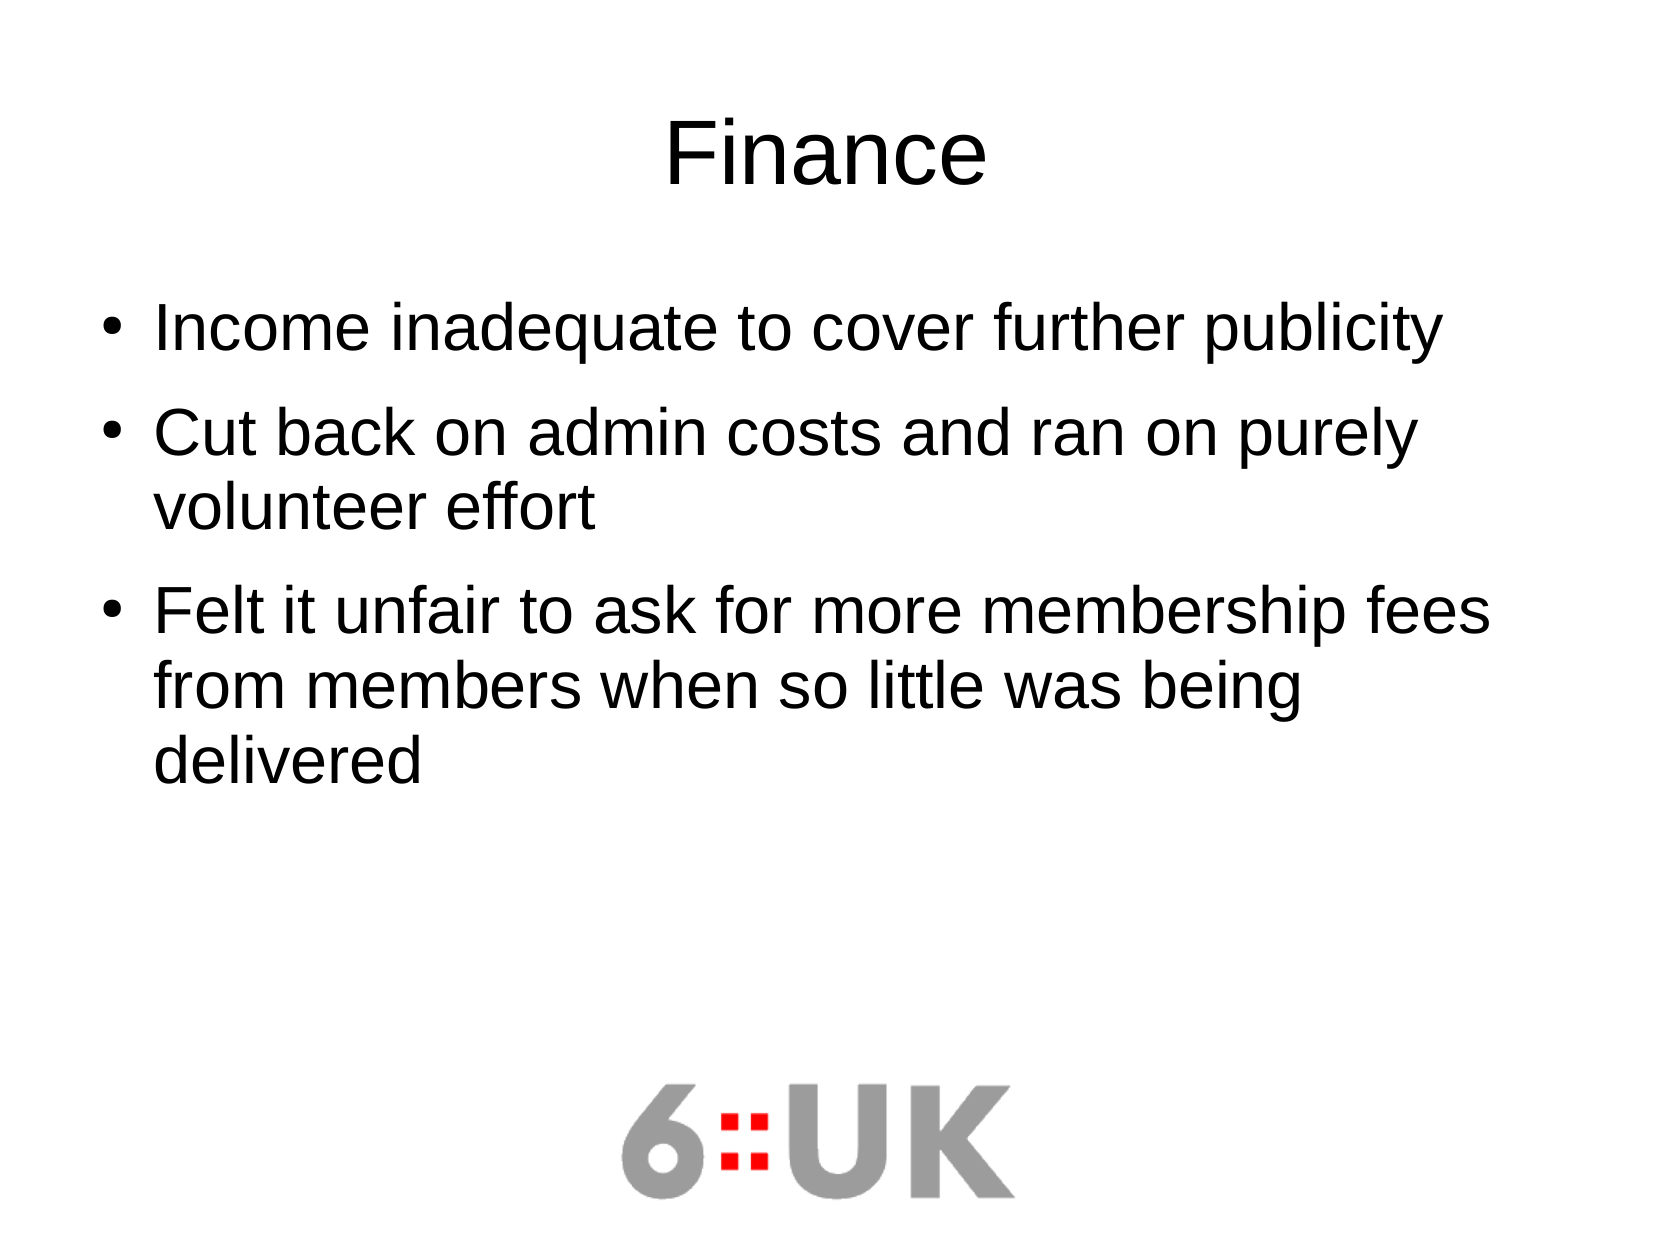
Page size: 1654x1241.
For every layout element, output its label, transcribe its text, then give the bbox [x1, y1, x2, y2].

title Finance [82, 49, 1571, 257]
picture [610, 1010, 1028, 1241]
list Income inadequate to cover further publicity Cut back on admin costs and ran on purely volunteer effort Felt it unfair to ask for more membership fees from members when so little was being delivered [82, 290, 1538, 1010]
